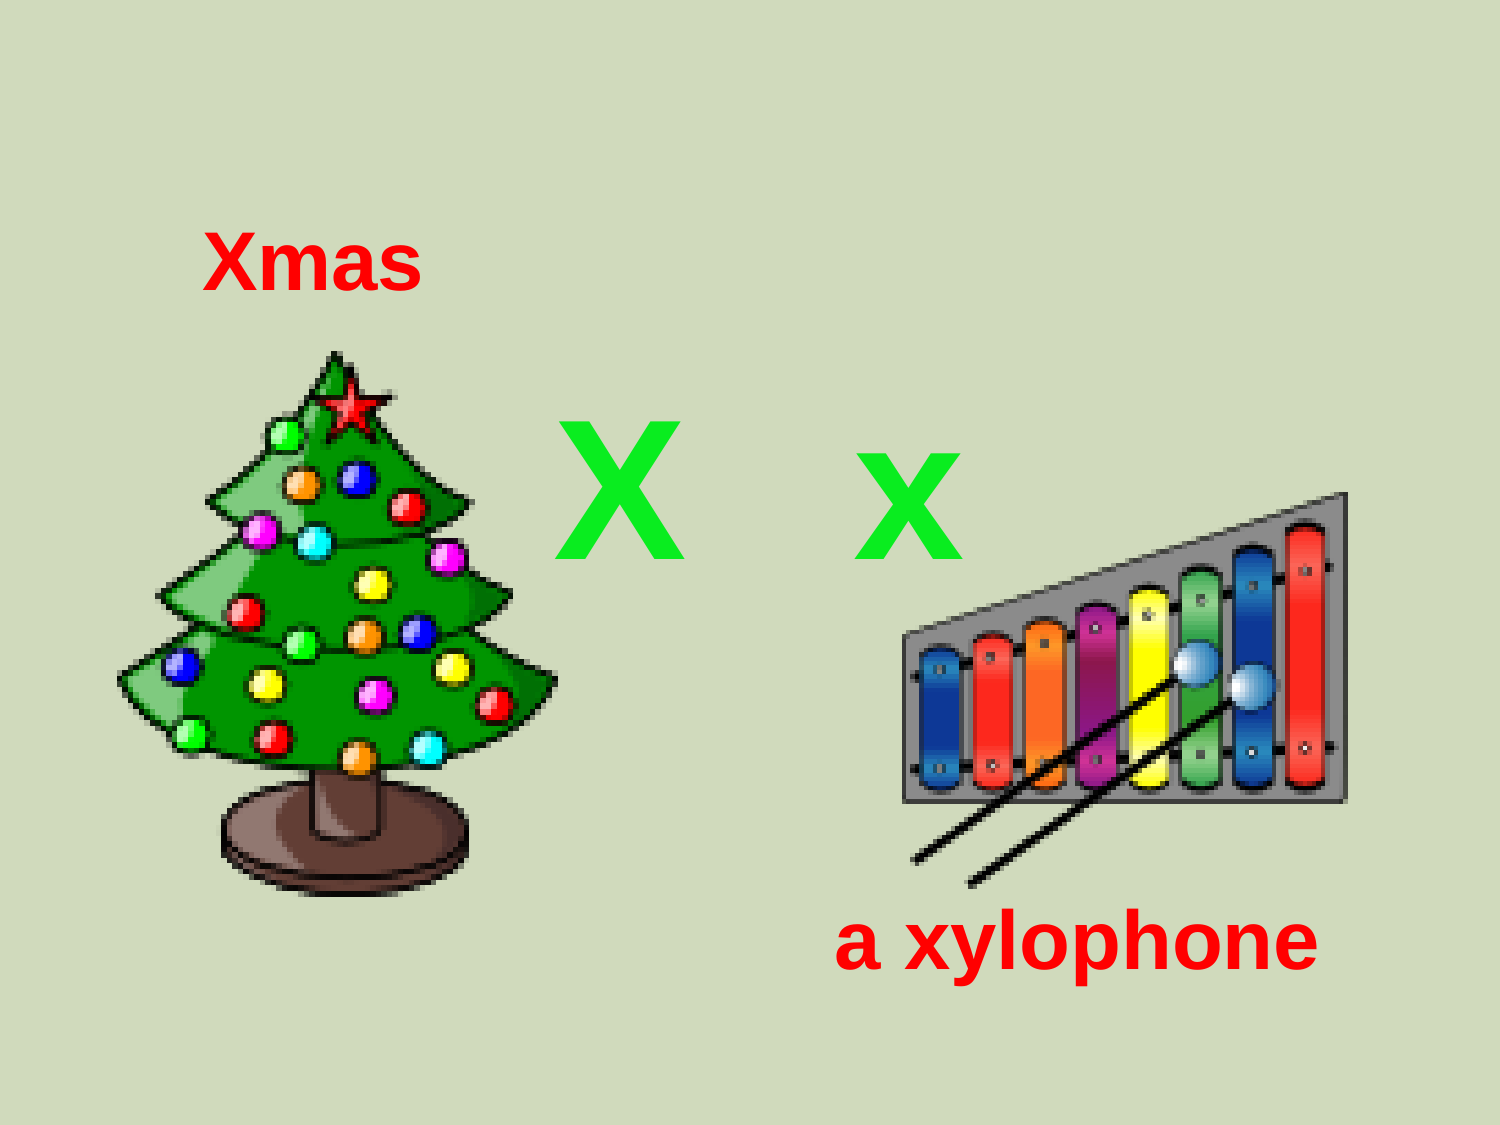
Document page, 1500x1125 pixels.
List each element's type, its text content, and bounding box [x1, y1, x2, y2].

picture [902, 492, 1348, 878]
text_box Xmas [187, 199, 469, 315]
picture [117, 351, 558, 897]
text_box X x [558, 351, 1290, 607]
text_box a xylophone [820, 878, 1383, 995]
